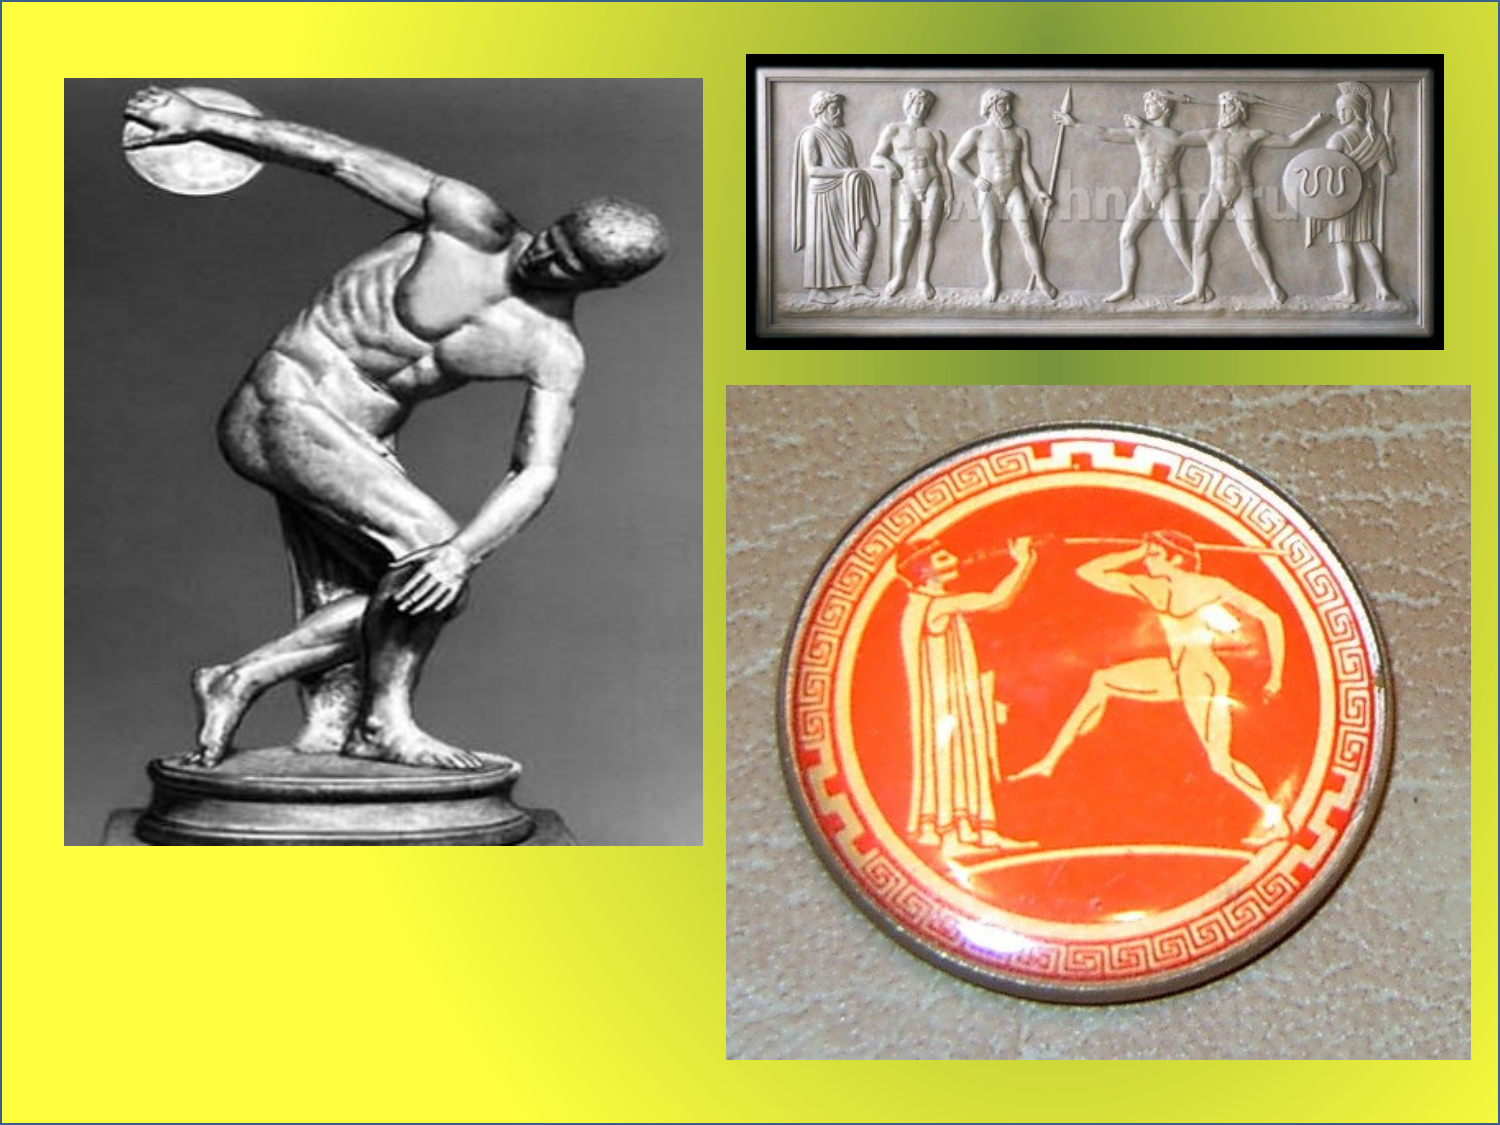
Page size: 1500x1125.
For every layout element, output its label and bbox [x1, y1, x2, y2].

picture [726, 385, 1471, 1060]
text_box [0, 0, 1500, 1125]
picture [64, 78, 703, 846]
picture [746, 54, 1444, 350]
